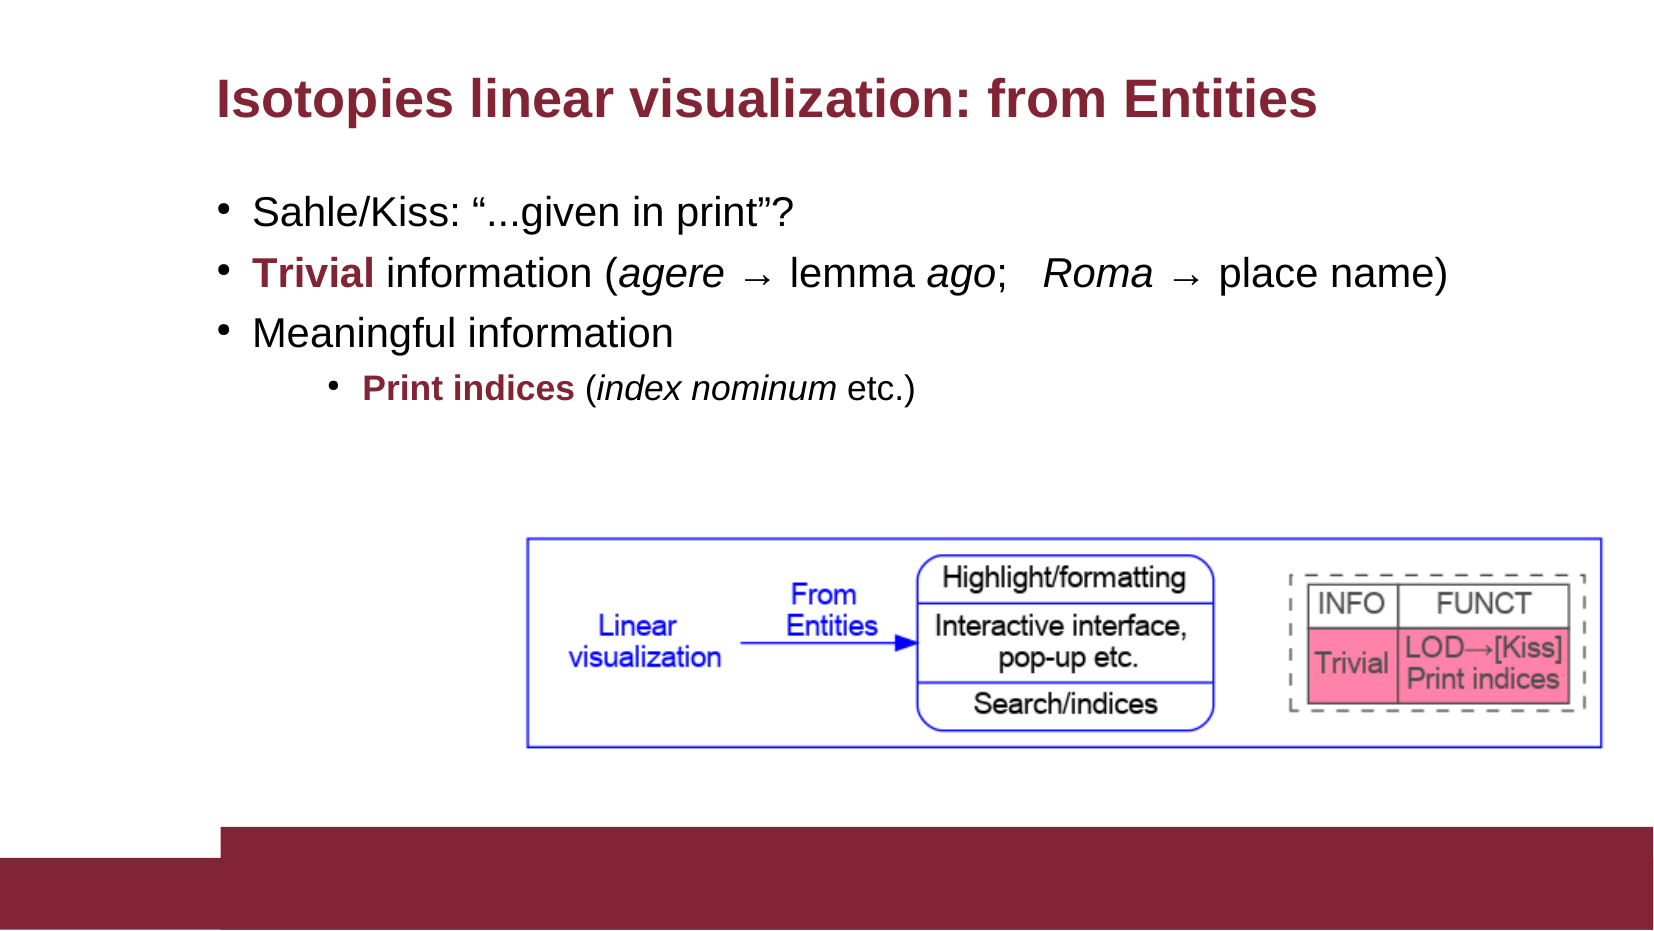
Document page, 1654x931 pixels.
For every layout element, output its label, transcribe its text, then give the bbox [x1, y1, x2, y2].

title Isotopies linear visualization: from Entities [201, 55, 1569, 142]
picture [503, 514, 1627, 772]
list Sahle/Kiss: “...given in print”? Trivial information (agere → lemma ago; Roma → place name) Meaningful information Print indices (index nominum etc.) [201, 177, 1569, 796]
